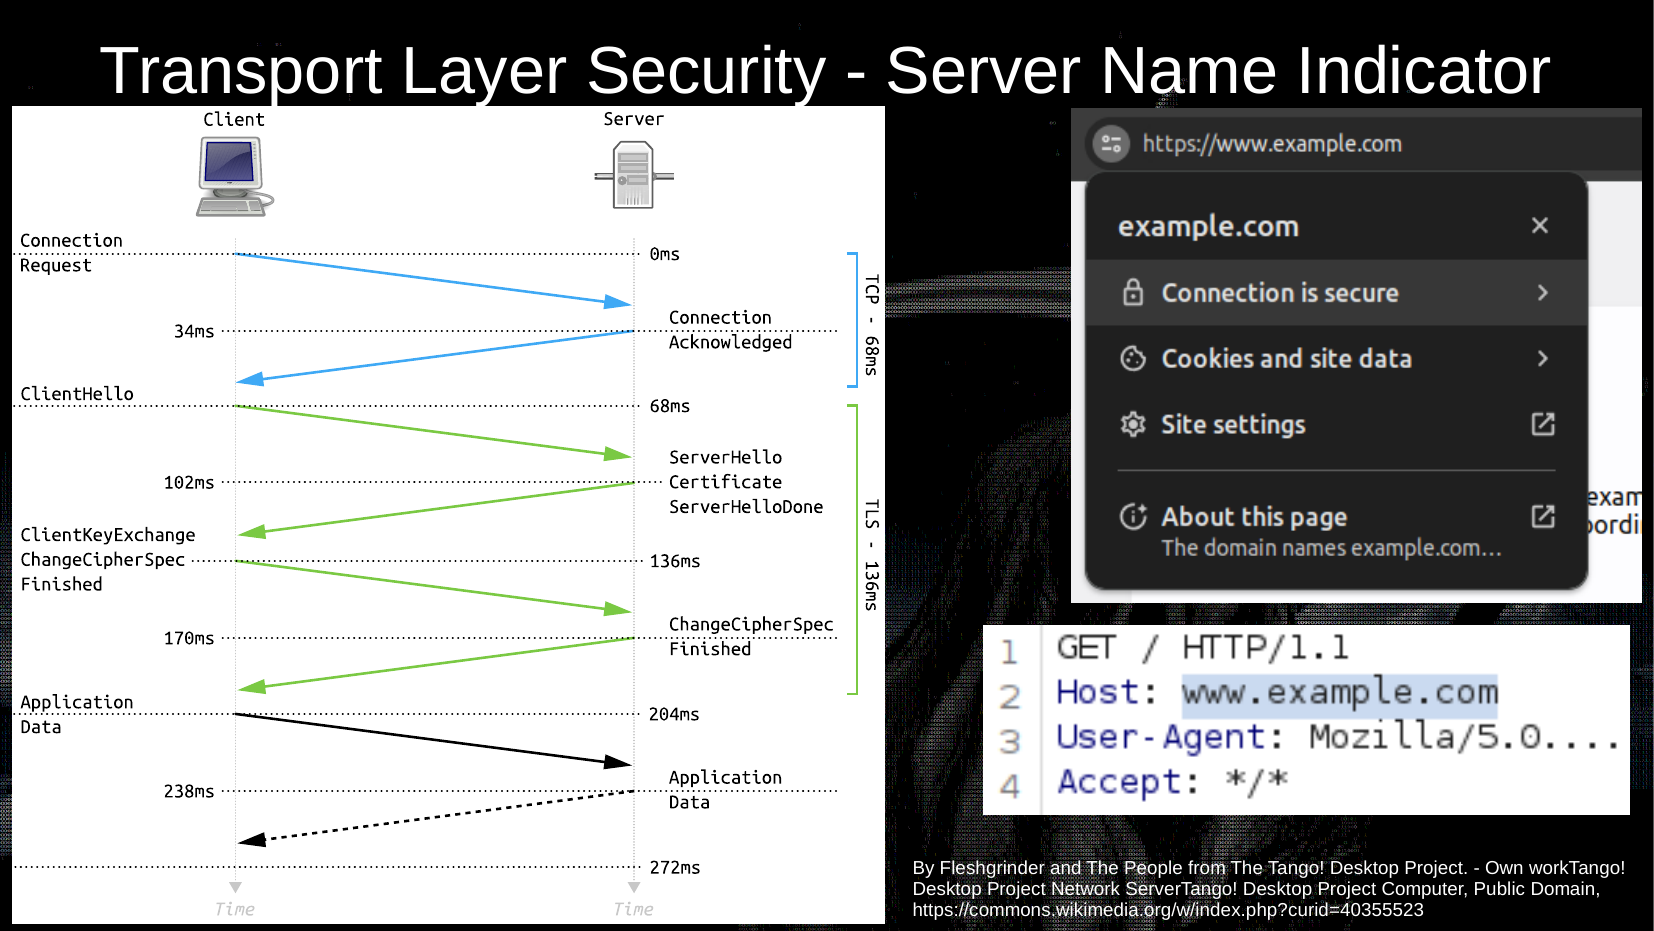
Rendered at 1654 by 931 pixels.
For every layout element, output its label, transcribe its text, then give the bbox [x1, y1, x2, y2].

title Transport Layer Security - Server Name Indicator [11, 0, 1642, 154]
text_box By Fleshgrinder and The People from The Tango! Desktop Project. - Own workTango! Desktop Project Network ServerTango! Desktop Project Computer, Public Domain, https://commons.wikimedia.org/w/index.php?curid=40355523 [897, 850, 1654, 931]
picture [0, 0, 1654, 931]
